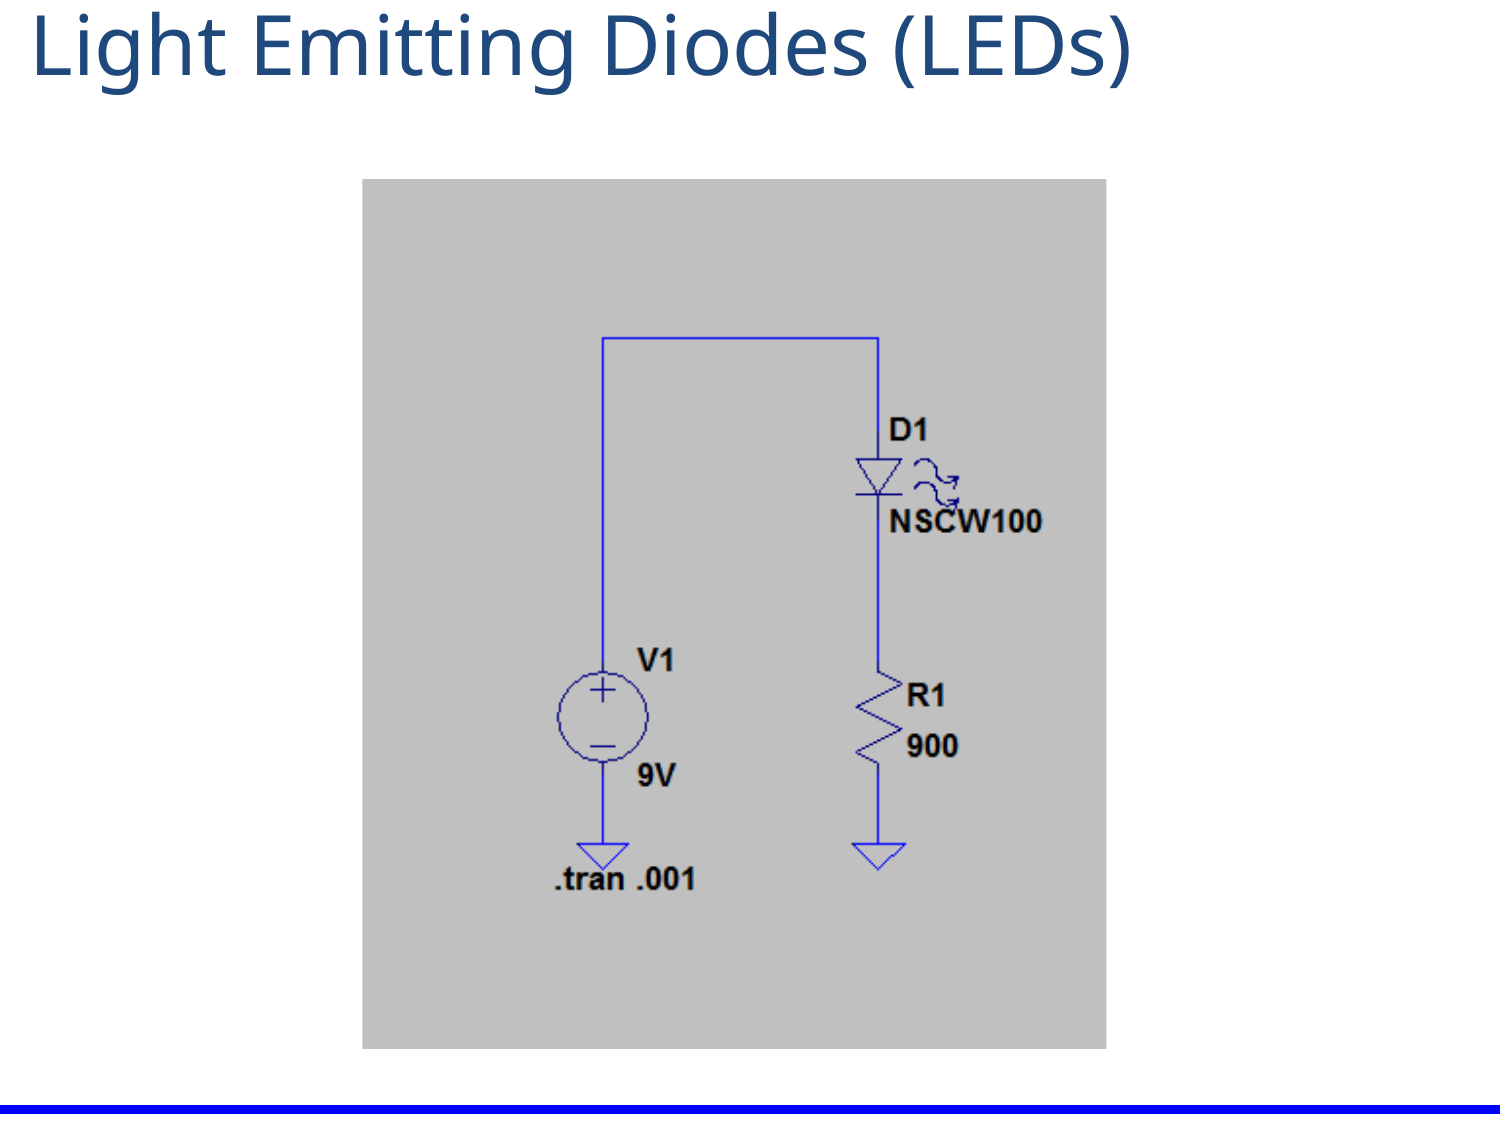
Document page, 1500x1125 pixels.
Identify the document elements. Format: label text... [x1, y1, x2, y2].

picture [362, 179, 1107, 1049]
title Light Emitting Diodes (LEDs) [15, 0, 1441, 180]
